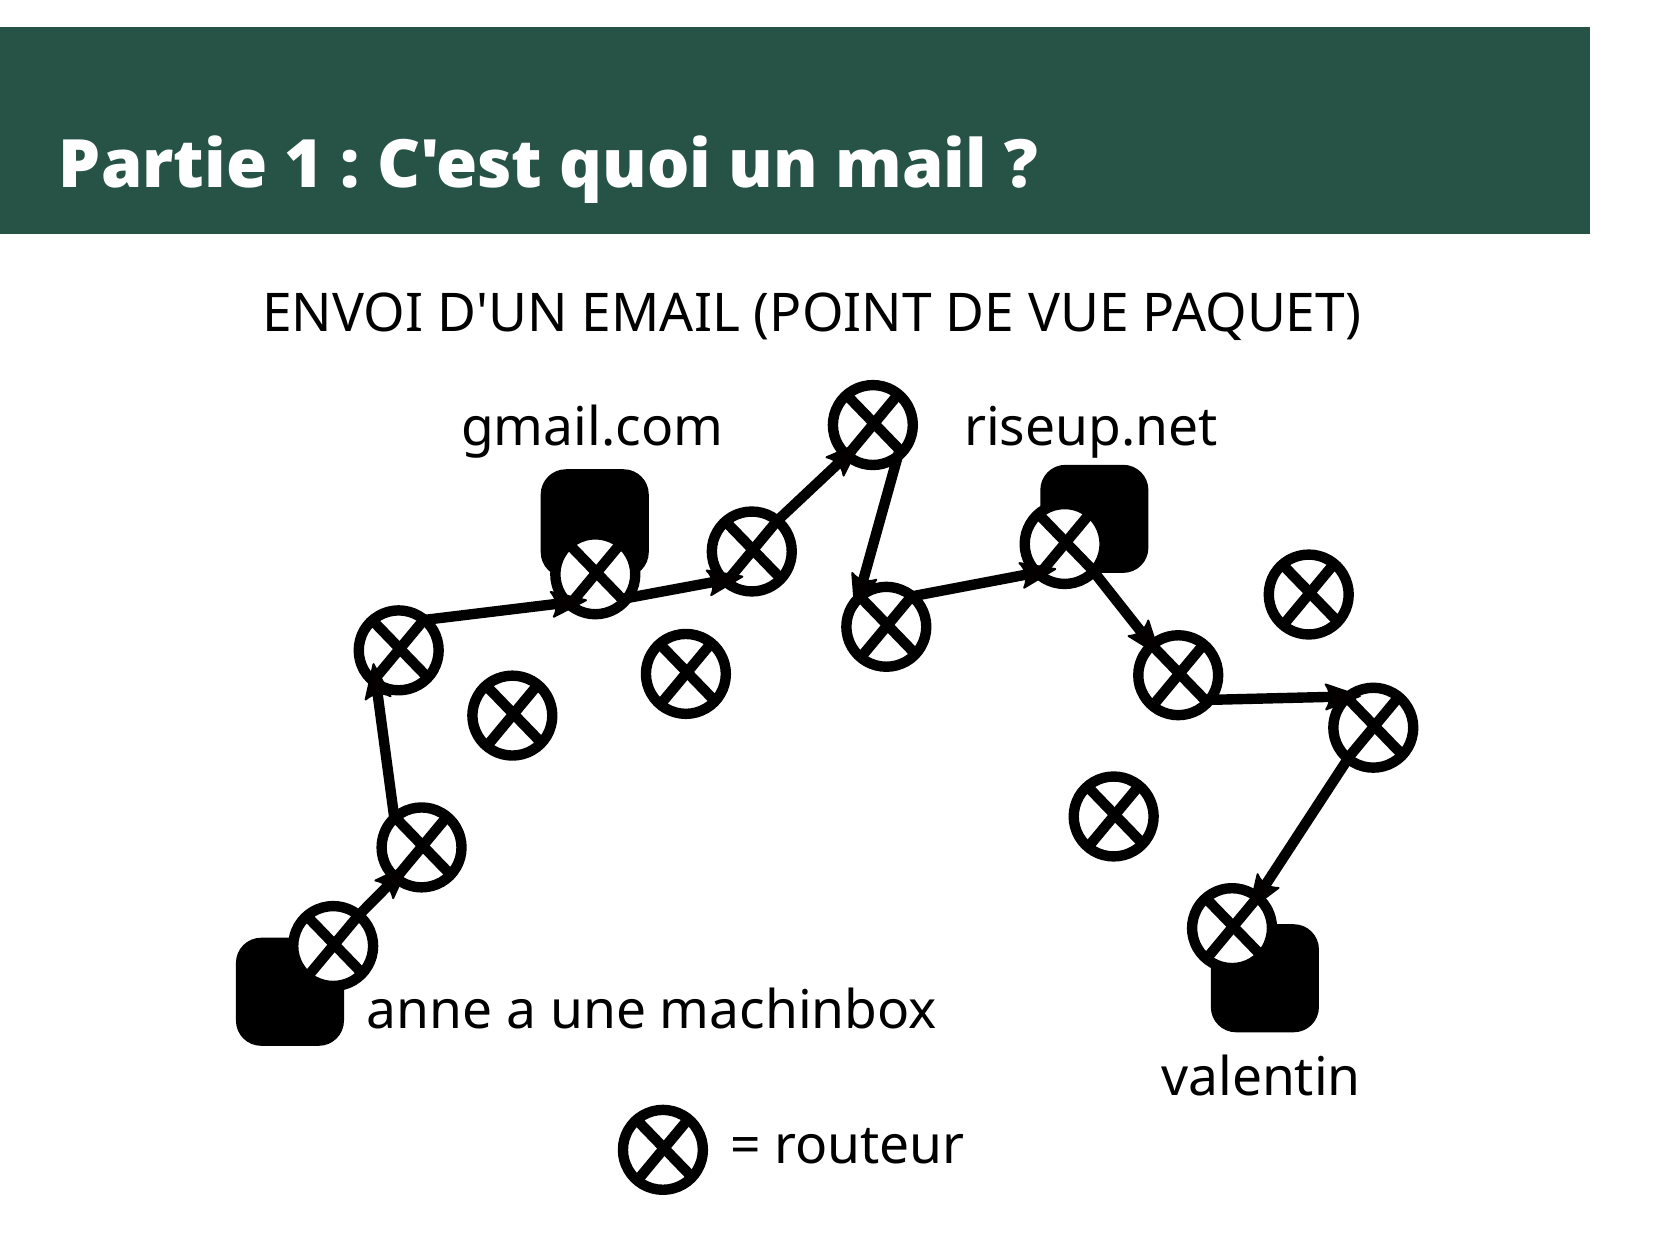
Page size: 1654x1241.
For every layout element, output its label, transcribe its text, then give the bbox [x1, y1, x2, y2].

title Partie 1 : C'est quoi un mail ? [59, 59, 1595, 207]
picture [150, 212, 1516, 1237]
